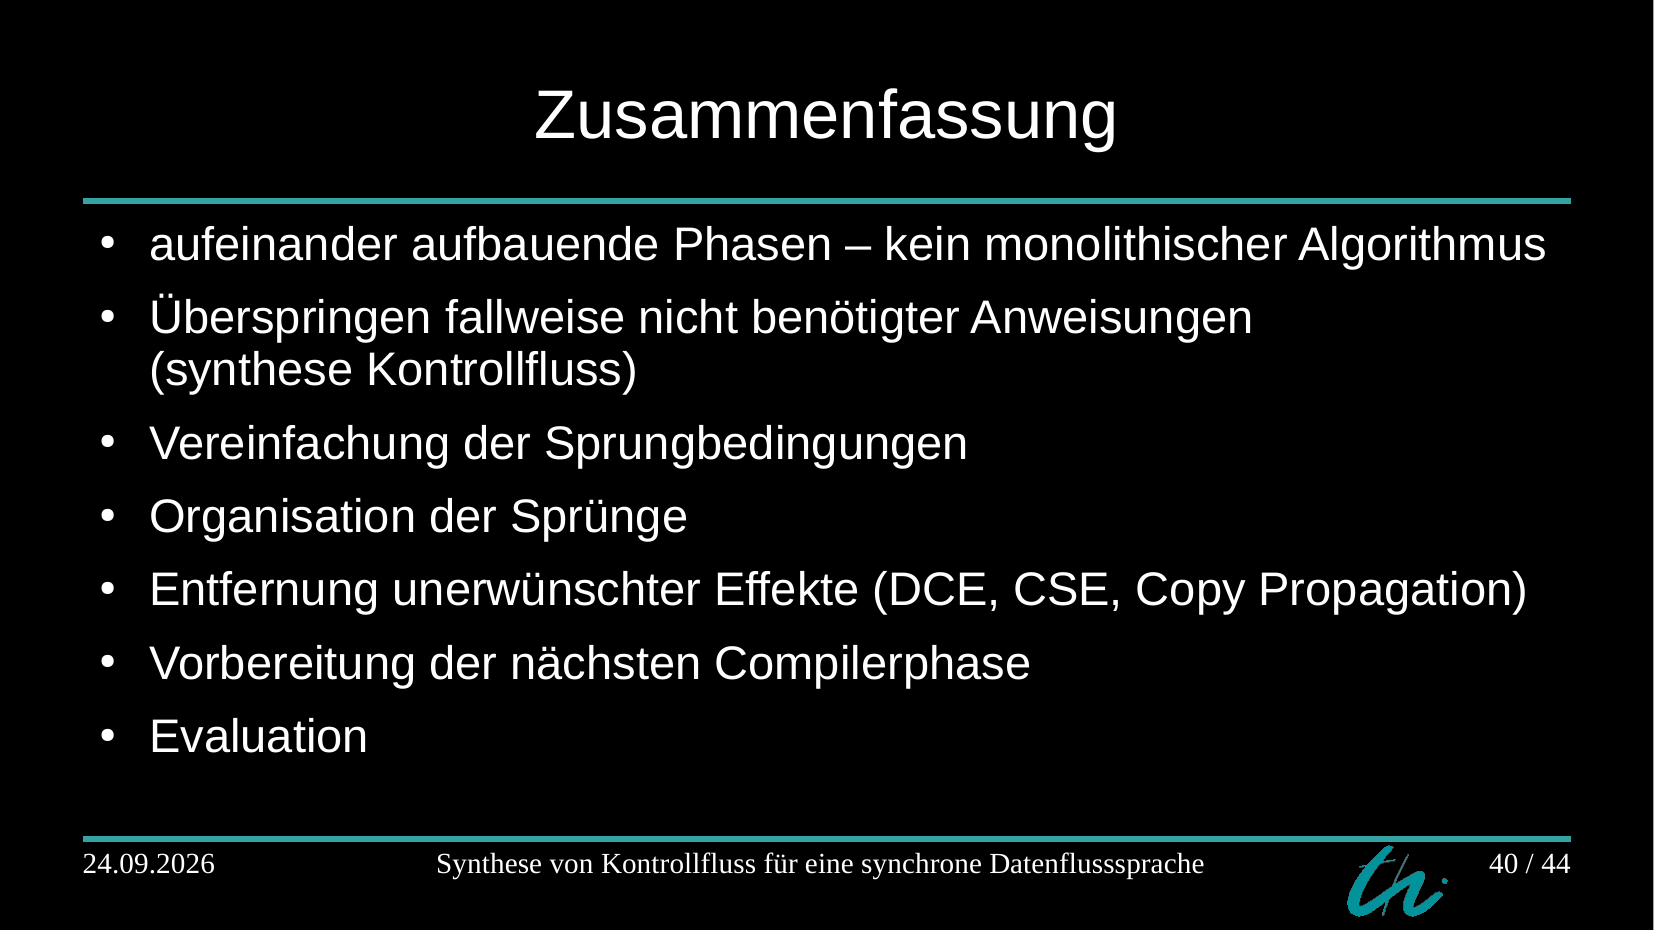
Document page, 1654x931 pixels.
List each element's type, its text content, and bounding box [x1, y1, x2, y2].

list aufeinander aufbauende Phasen – kein monolithischer Algorithmus Überspringen fallweise nicht benötigter Anweisungen (synthese Kontrollfluss) Vereinfachung der Sprungbedingungen Organisation der Sprünge Entfernung unerwünschter Effekte (DCE, CSE, Copy Propagation) Vorbereitung der nächsten Compilerphase Evaluation [82, 217, 1571, 815]
title Zusammenfassung [82, 37, 1571, 193]
picture [1347, 845, 1448, 917]
